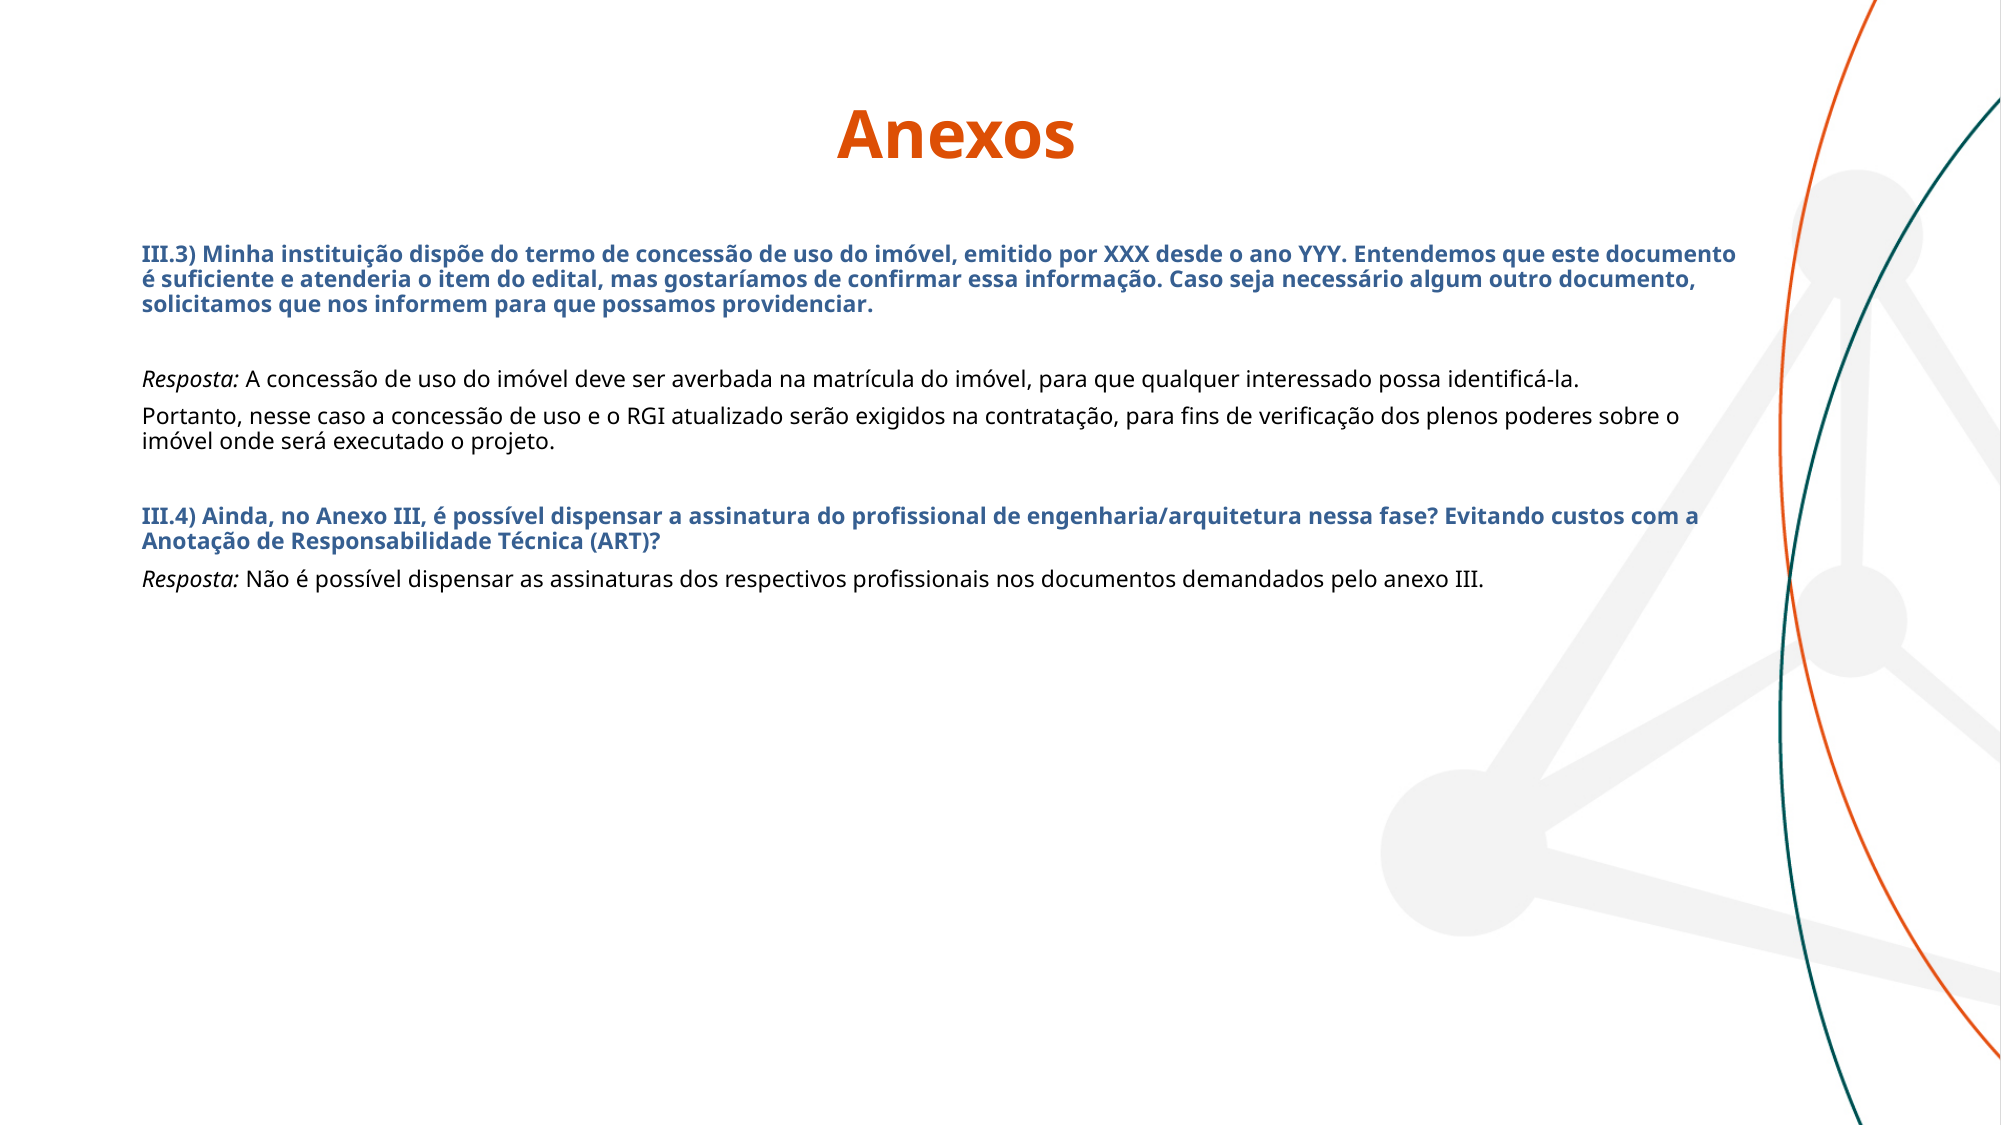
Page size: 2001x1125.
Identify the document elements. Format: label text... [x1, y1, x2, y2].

text_box III.3) Minha instituição dispõe do termo de concessão de uso do imóvel, emitido por XXX desde o ano YYY. Entendemos que este documento é suficiente e atenderia o item do edital, mas gostaríamos de confirmar essa informação. Caso seja necessário algum outro documento, solicitamos que nos informem para que possamos providenciar. Resposta: A concessão de uso do imóvel deve ser averbada na matrícula do imóvel, para que qualquer interessado possa identificá-la. Portanto, nesse caso a concessão de uso e o RGI atualizado serão exigidos na contratação, para fins de verificação dos plenos poderes sobre o imóvel onde será executado o projeto. III.4) Ainda, no Anexo III, é possível dispensar a assinatura do profissional de engenharia/arquitetura nessa fase? Evitando custos com a Anotação de Responsabilidade Técnica (ART)? Resposta: Não é possível dispensar as assinaturas dos respectivos profissionais nos documentos demandados pelo anexo III. [126, 234, 1759, 603]
text_box Anexos [153, 13, 1761, 181]
